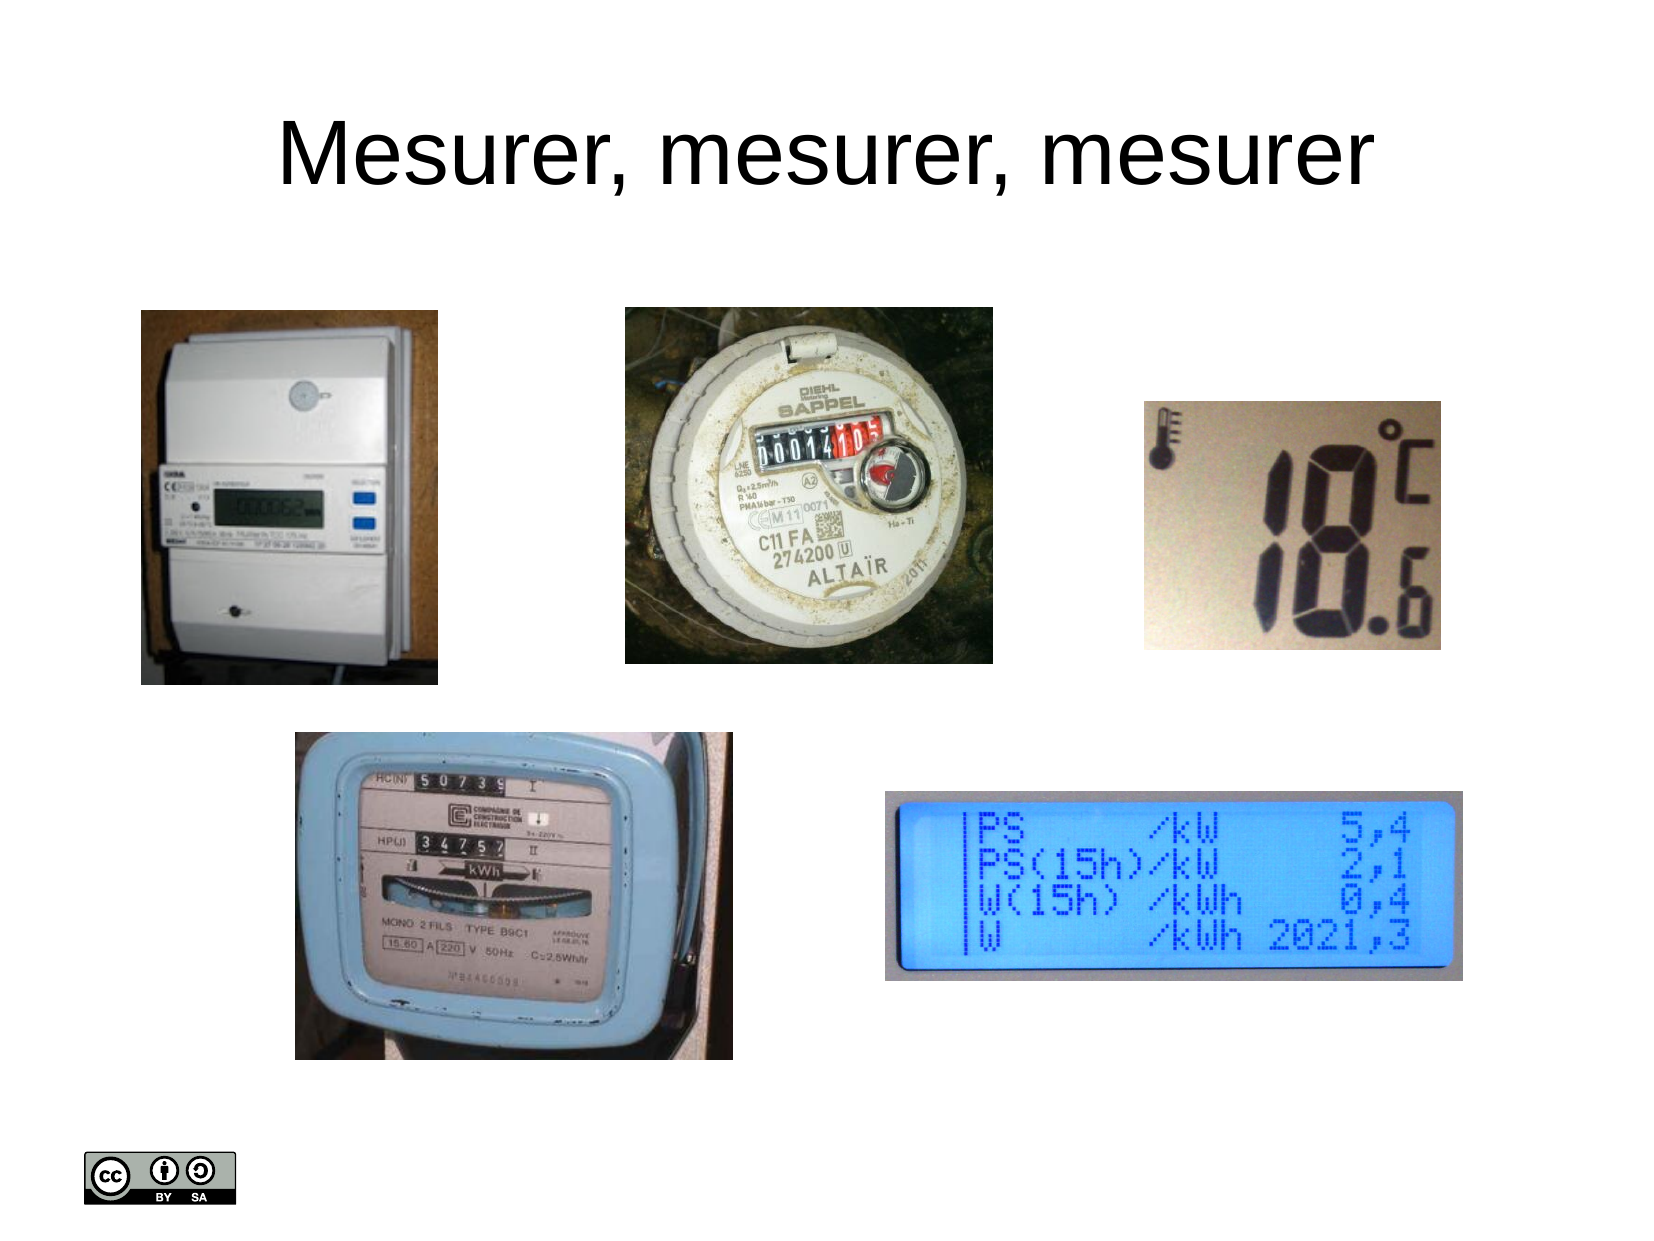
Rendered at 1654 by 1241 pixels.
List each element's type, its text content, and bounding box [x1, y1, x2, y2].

picture [1144, 401, 1441, 650]
picture [625, 307, 993, 664]
picture [141, 310, 438, 686]
picture [295, 732, 733, 1061]
title Mesurer, mesurer, mesurer [82, 49, 1571, 257]
picture [885, 791, 1463, 981]
